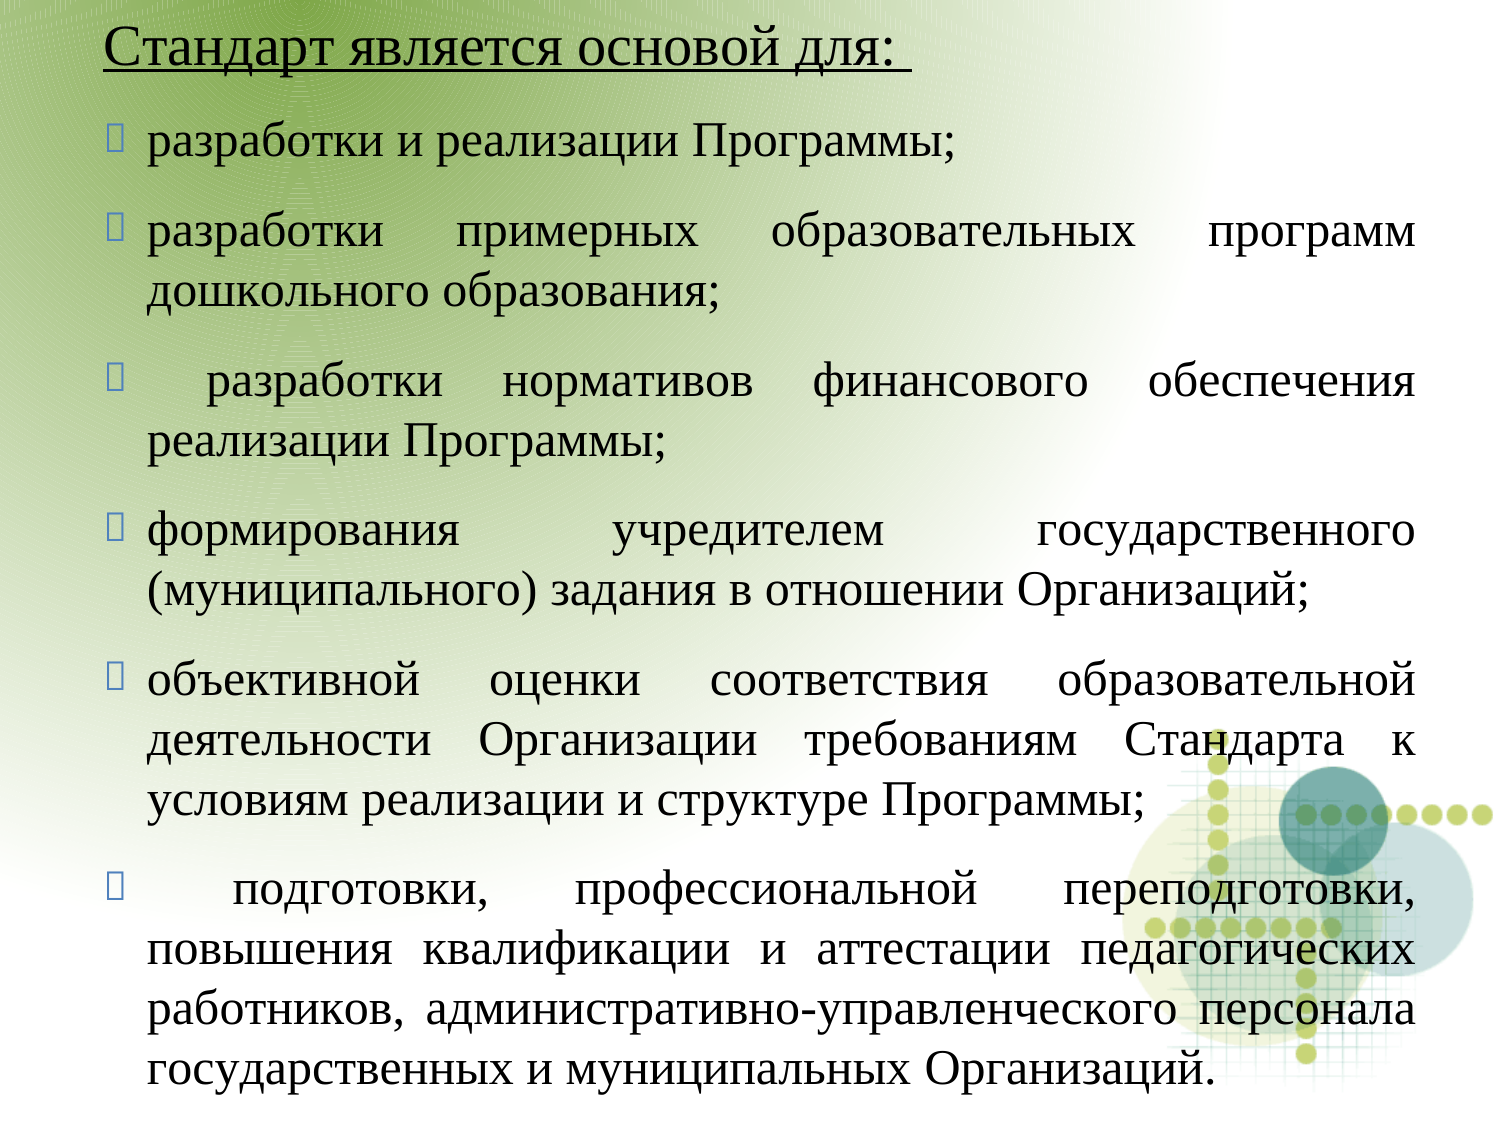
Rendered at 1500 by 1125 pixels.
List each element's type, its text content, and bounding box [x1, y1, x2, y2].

picture [1432, 718, 1500, 1098]
list Стандарт является основой для: разработки и реализации Программы; разработки примерных образовательных программ дошкольного образования; разработки нормативов финансового обеспечения реализации Программы; формирования учредителем государственного (муниципального) задания в отношении Организаций; объективной оценки соответствия образовательной деятельности Организации требованиям Стандарта к условиям реализации и структуре Программы; подготовки, профессиональной переподготовки, повышения квалификации и аттестации педагогических работников, административно-управленческого персонала государственных и муниципальных Организаций. [88, 0, 1432, 1125]
